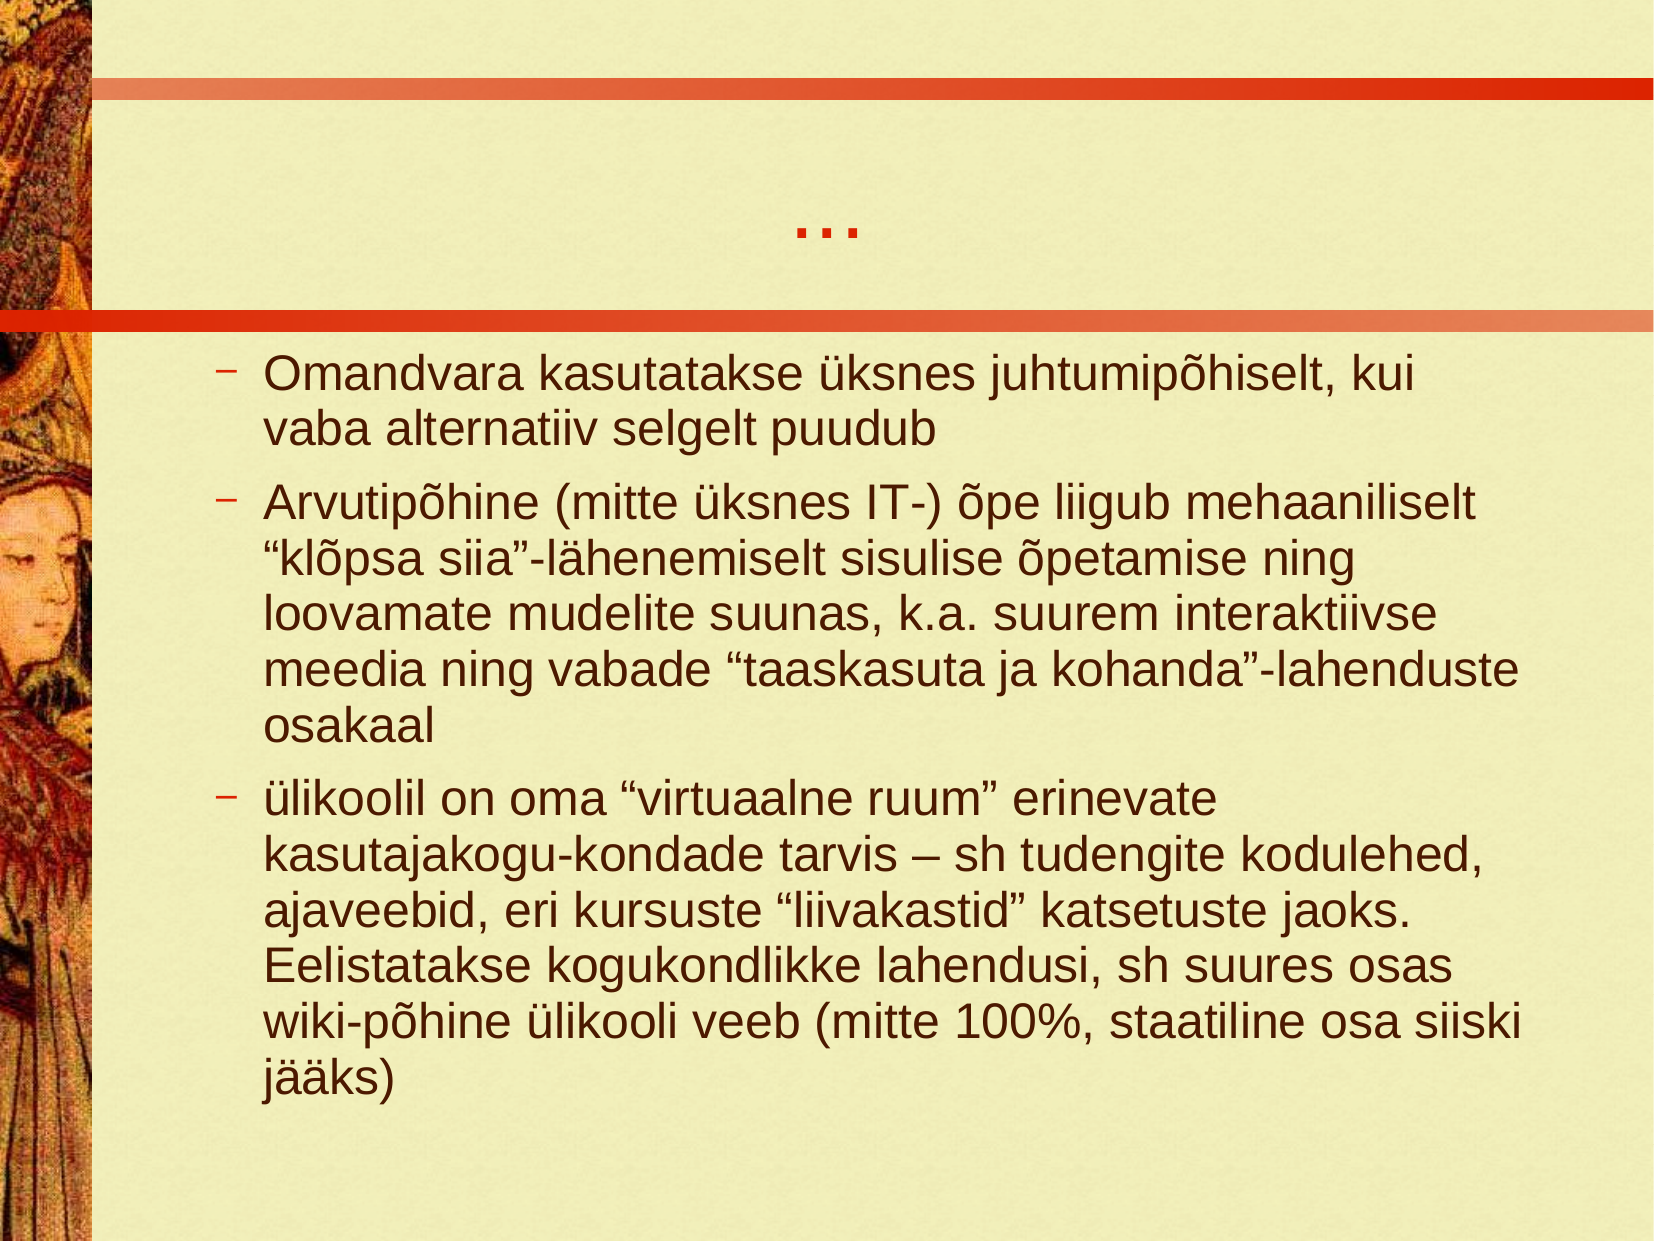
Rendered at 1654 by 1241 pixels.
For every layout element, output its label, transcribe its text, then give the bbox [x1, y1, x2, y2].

list Omandvara kasutatakse üksnes juhtumipõhiselt, kui vaba alternatiiv selgelt puudub Arvutipõhine (mitte üksnes IT-) õpe liigub mehaaniliselt “klõpsa siia”-lähenemiselt sisulise õpetamise ning loovamate mudelite suunas, k.a. suurem interaktiivse meedia ning vabade “taaskasuta ja kohanda”-lahenduste osakaal ülikoolil on oma “virtuaalne ruum” erinevate kasutajakogu-kondade tarvis – sh tudengite kodulehed, ajaveebid, eri kursuste “liivakastid” katsetuste jaoks. Eelistatakse kogukondlikke lahendusi, sh suures osas wiki-põhine ülikooli veeb (mitte 100%, staatiline osa siiski jääks) [121, 344, 1534, 1127]
picture [0, 0, 1654, 310]
picture [0, 332, 1654, 1241]
title ... [121, 102, 1534, 311]
